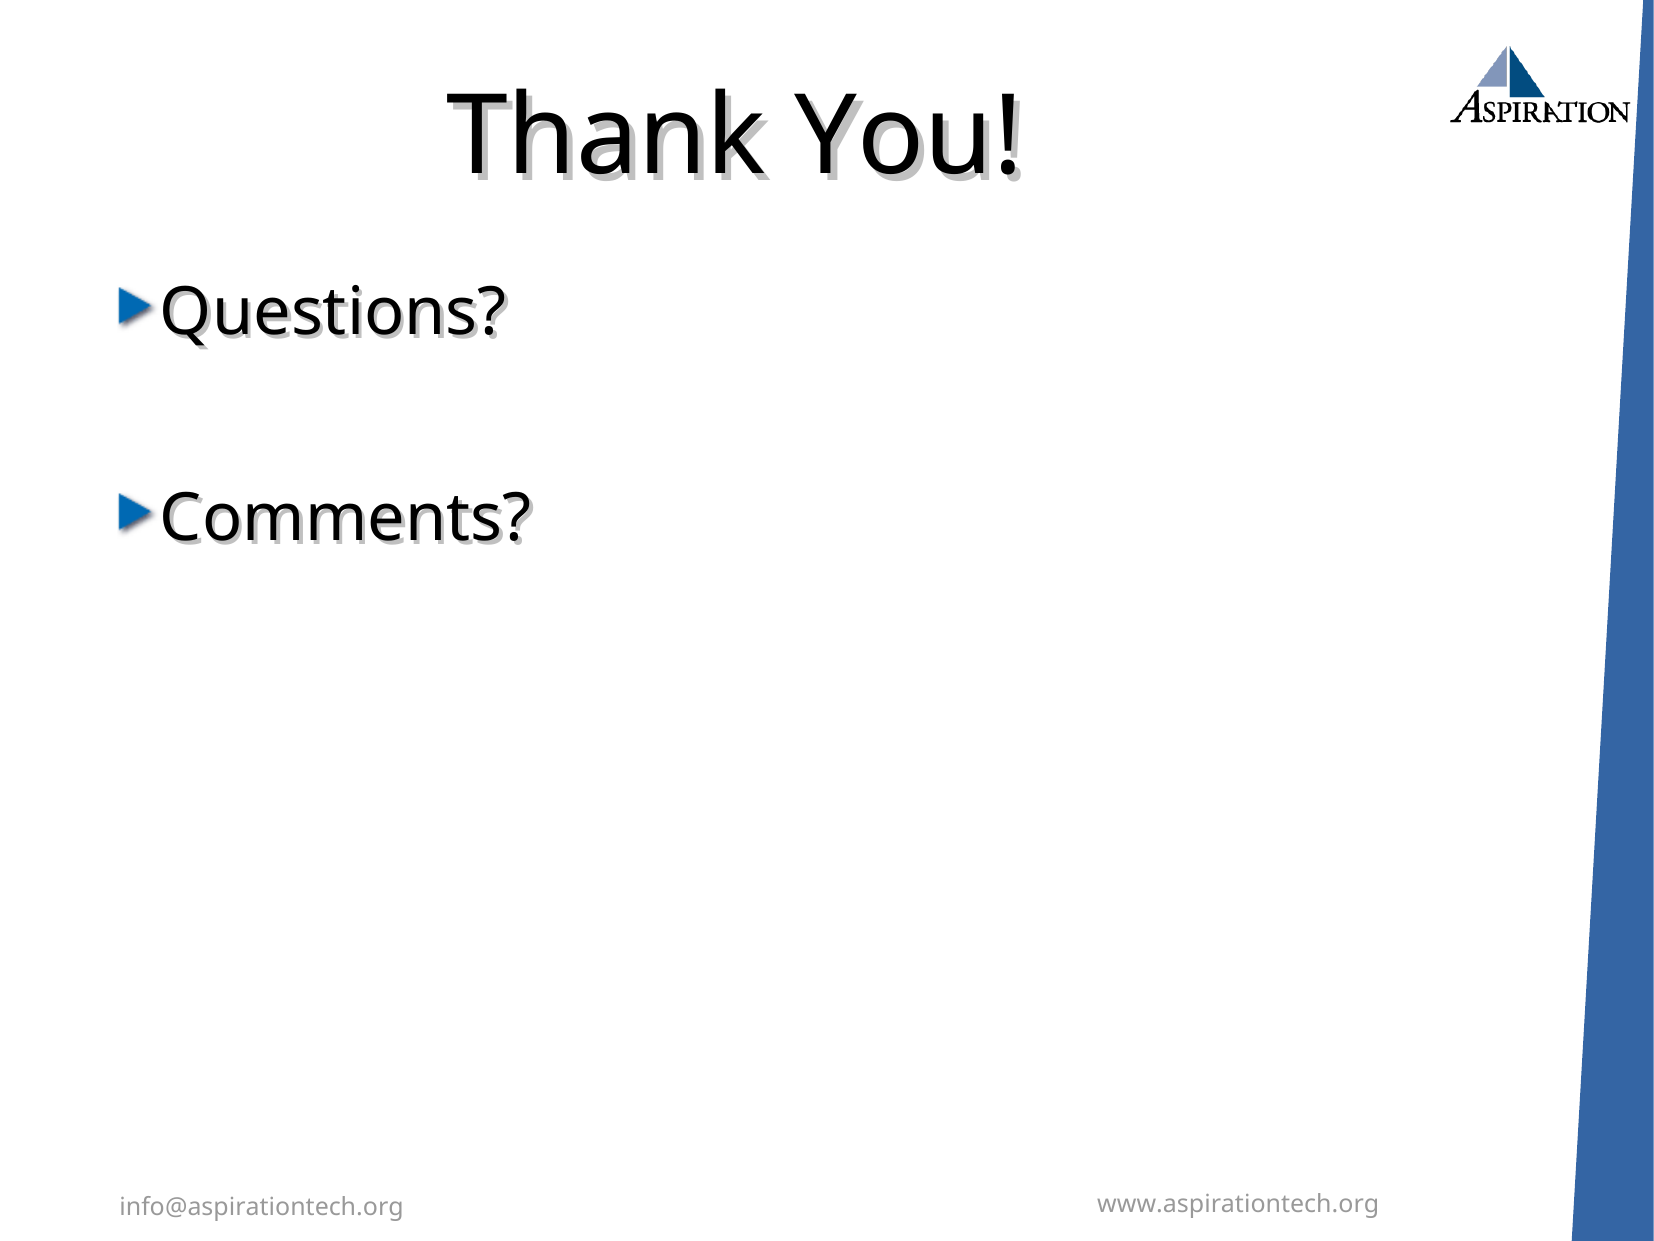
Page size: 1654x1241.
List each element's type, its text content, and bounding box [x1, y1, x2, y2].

list Questions? Comments? [54, 263, 1595, 983]
title Thank You! [54, 21, 1415, 227]
picture [1450, 46, 1631, 132]
